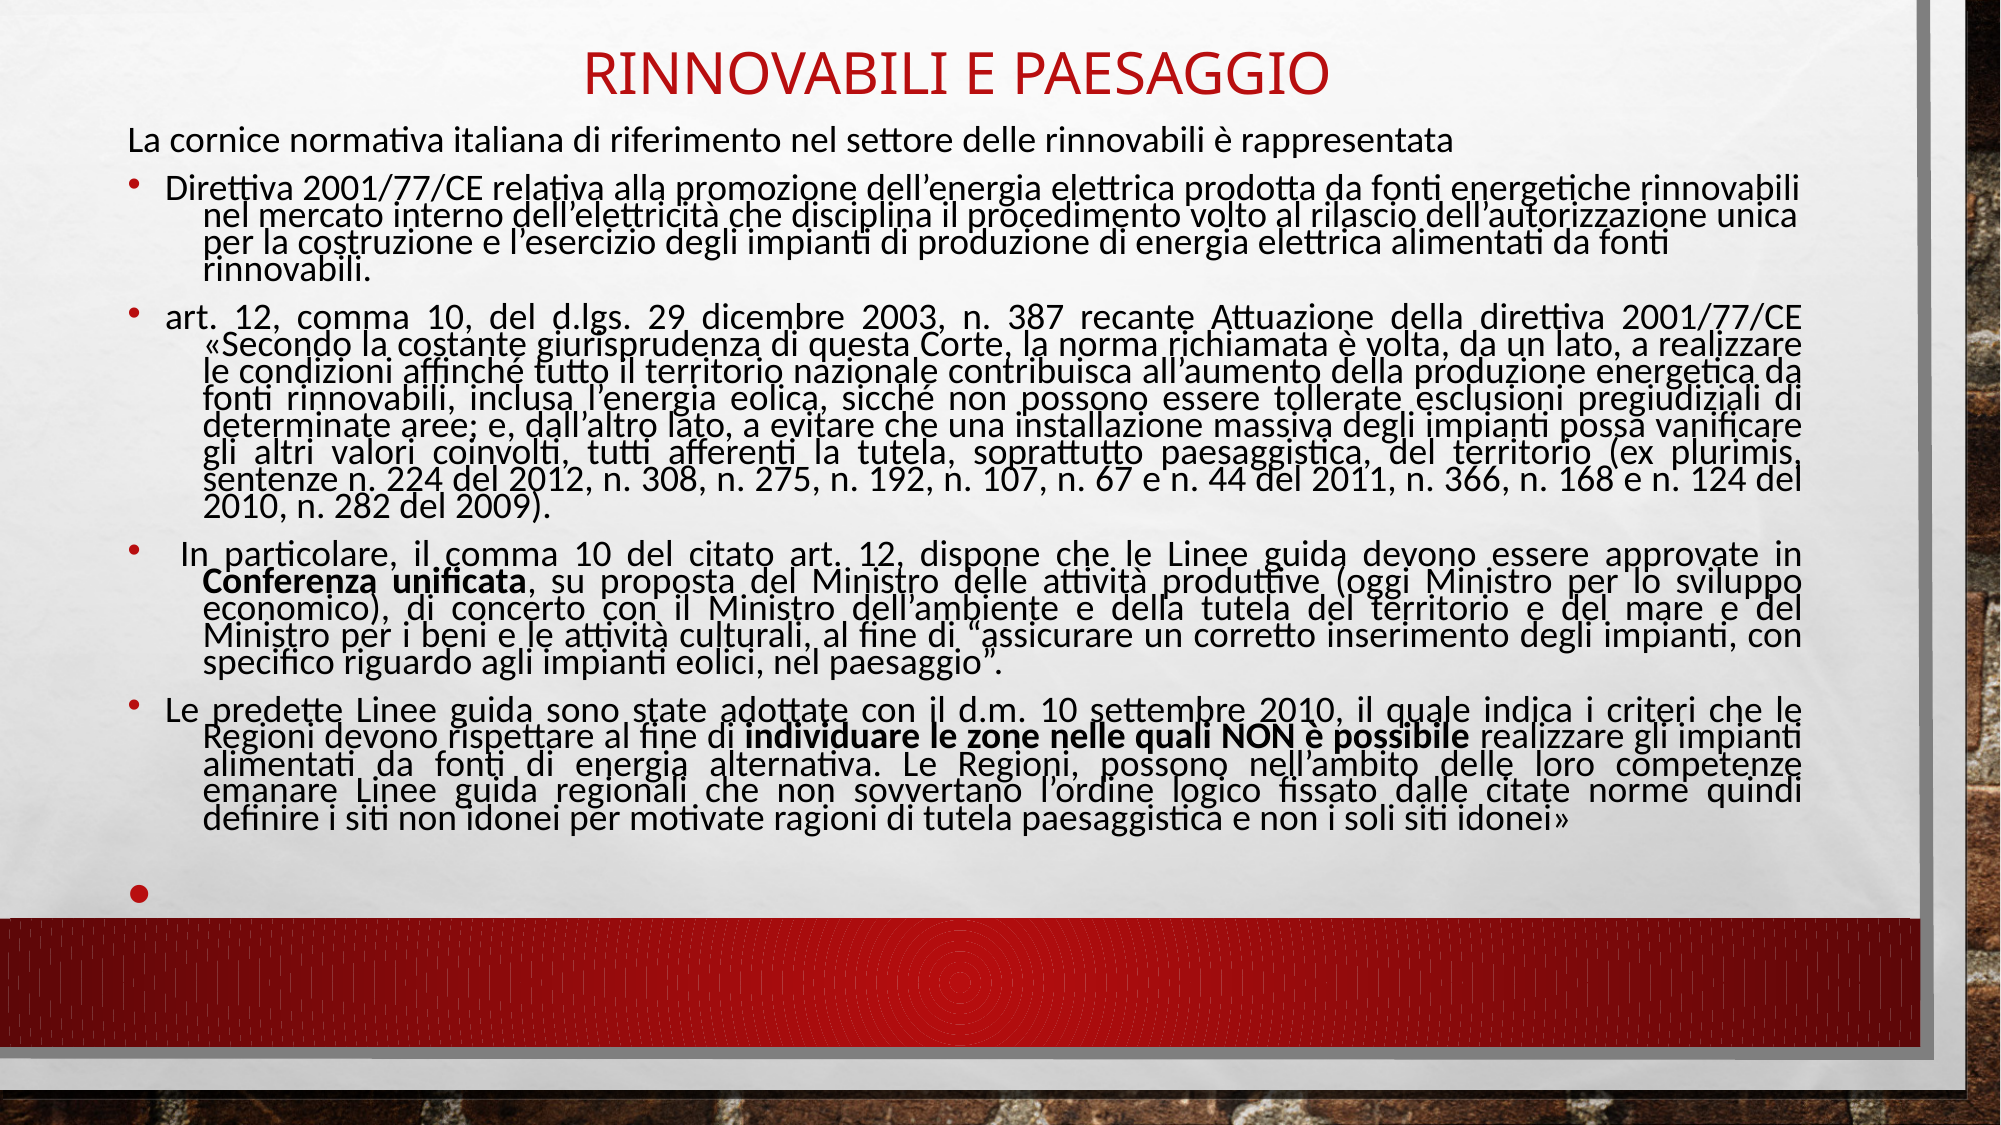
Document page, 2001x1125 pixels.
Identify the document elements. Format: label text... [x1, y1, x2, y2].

title Rinnovabili e paesaggio [112, 27, 1819, 124]
list La cornice normativa italiana di riferimento nel settore delle rinnovabili è rappresentata Direttiva 2001/77/CE relativa alla promozione dell’energia elettrica prodotta da fonti energetiche rinnovabili nel mercato interno dell’elettricità che disciplina il procedimento volto al rilascio dell’autorizzazione unica per la costruzione e l’esercizio degli impianti di produzione di energia elettrica alimentati da fonti rinnovabili. art. 12, comma 10, del d.lgs. 29 dicembre 2003, n. 387 recante Attuazione della direttiva 2001/77/CE «Secondo la costante giurisprudenza di questa Corte, la norma richiamata è volta, da un lato, a realizzare le condizioni affinché tutto il territorio nazionale contribuisca all’aumento della produzione energetica da fonti rinnovabili, inclusa l’energia eolica, sicché non possono essere tollerate esclusioni pregiudiziali di determinate aree; e, dall’altro lato, a evitare che una installazione massiva degli impianti possa vanificare gli altri valori coinvolti, tutti afferenti la tutela, soprattutto paesaggistica, del territorio (ex plurimis, sentenze n. 224 del 2012, n. 308, n. 275, n. 192, n. 107, n. 67 e n. 44 del 2011, n. 366, n. 168 e n. 124 del 2010, n. 282 del 2009). In particolare, il comma 10 del citato art. 12, dispone che le Linee guida devono essere approvate in Conferenza unificata, su proposta del Ministro delle attività produttive (oggi Ministro per lo sviluppo economico), di concerto con il Ministro dell’ambiente e della tutela del territorio e del mare e del Ministro per i beni e le attività culturali, al fine di “assicurare un corretto inserimento degli impianti, con specifico riguardo agli impianti eolici, nel paesaggio”. Le predette Linee guida sono state adottate con il d.m. 10 settembre 2010, il quale indica i criteri che le Regioni devono rispettare al fine di individuare le zone nelle quali NON è possibile realizzare gli impianti alimentati da fonti di energia alternativa. Le Regioni, possono nell’ambito delle loro competenze emanare Linee guida regionali che non sovvertano l’ordine logico fissato dalle citate norme quindi definire i siti non idonei per motivate ragioni di tutela paesaggistica e non i soli siti idonei» [112, 123, 1818, 882]
